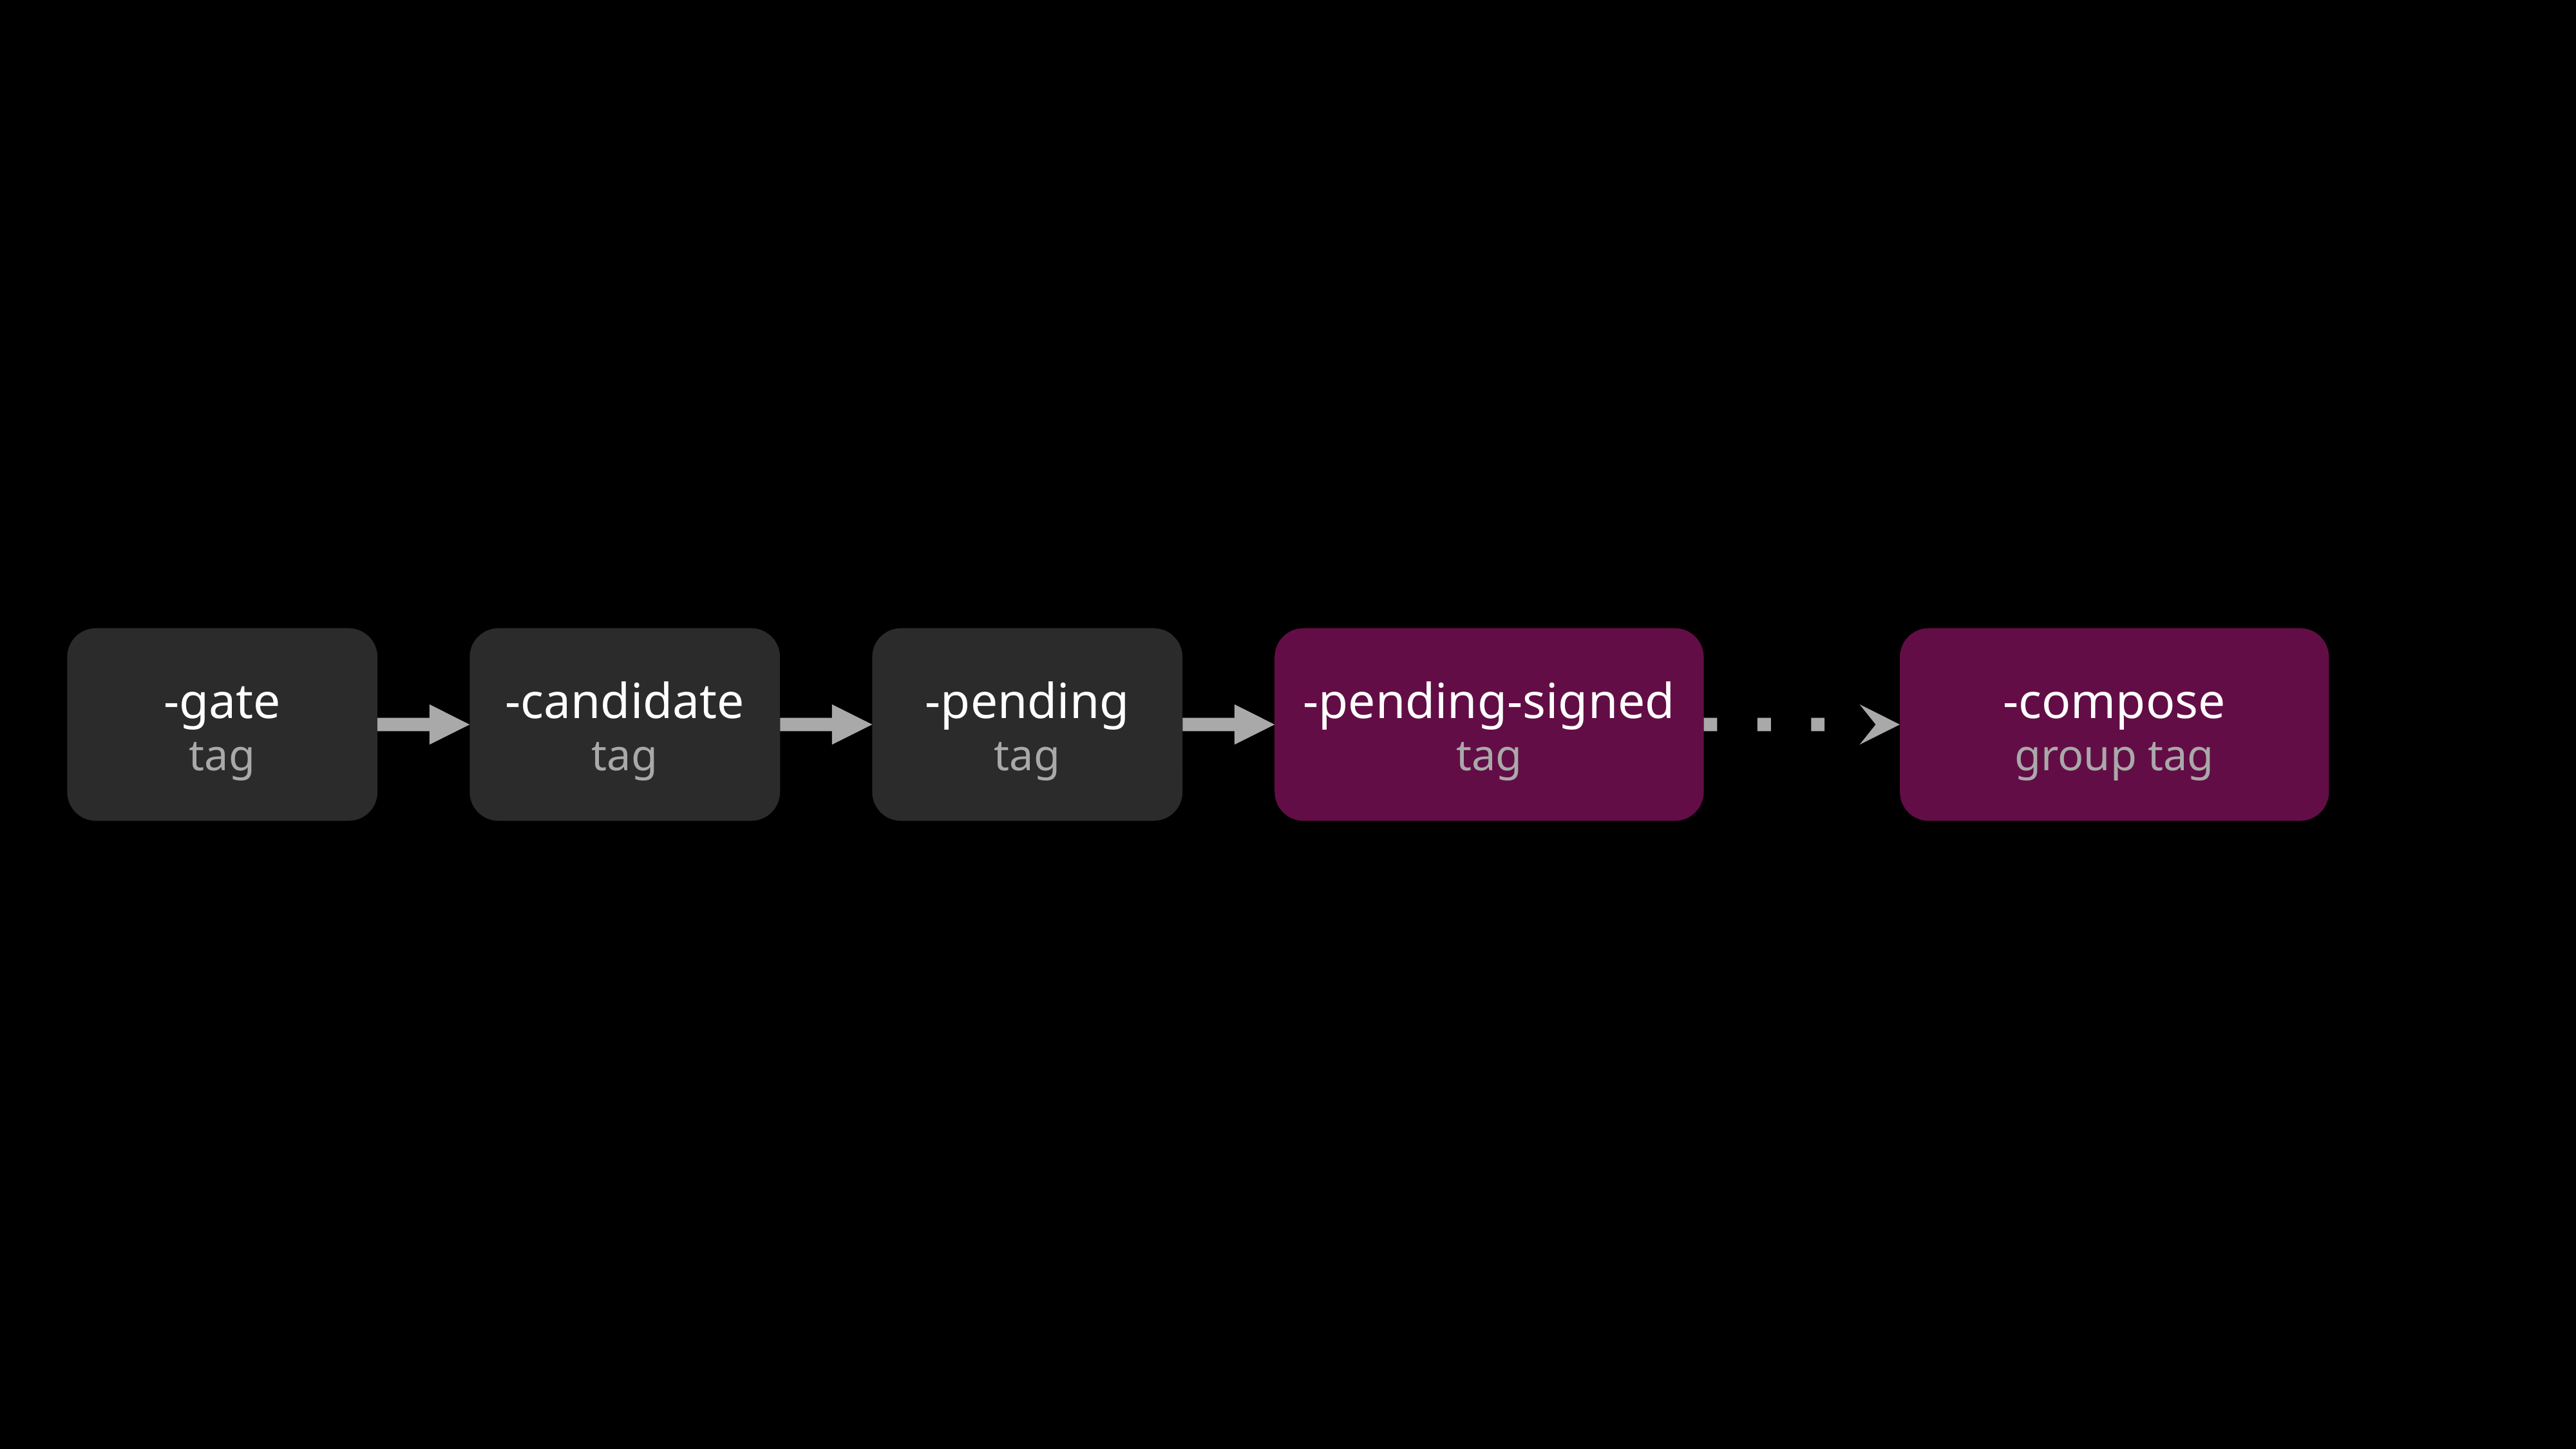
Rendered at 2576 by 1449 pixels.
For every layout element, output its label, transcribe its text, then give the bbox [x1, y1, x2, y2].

text_box -gate tag [67, 628, 378, 821]
text_box -candidate tag [469, 628, 781, 821]
text_box -compose group tag [1900, 628, 2329, 821]
text_box -pending tag [872, 628, 1183, 821]
text_box -pending-signed tag [1274, 628, 1704, 821]
